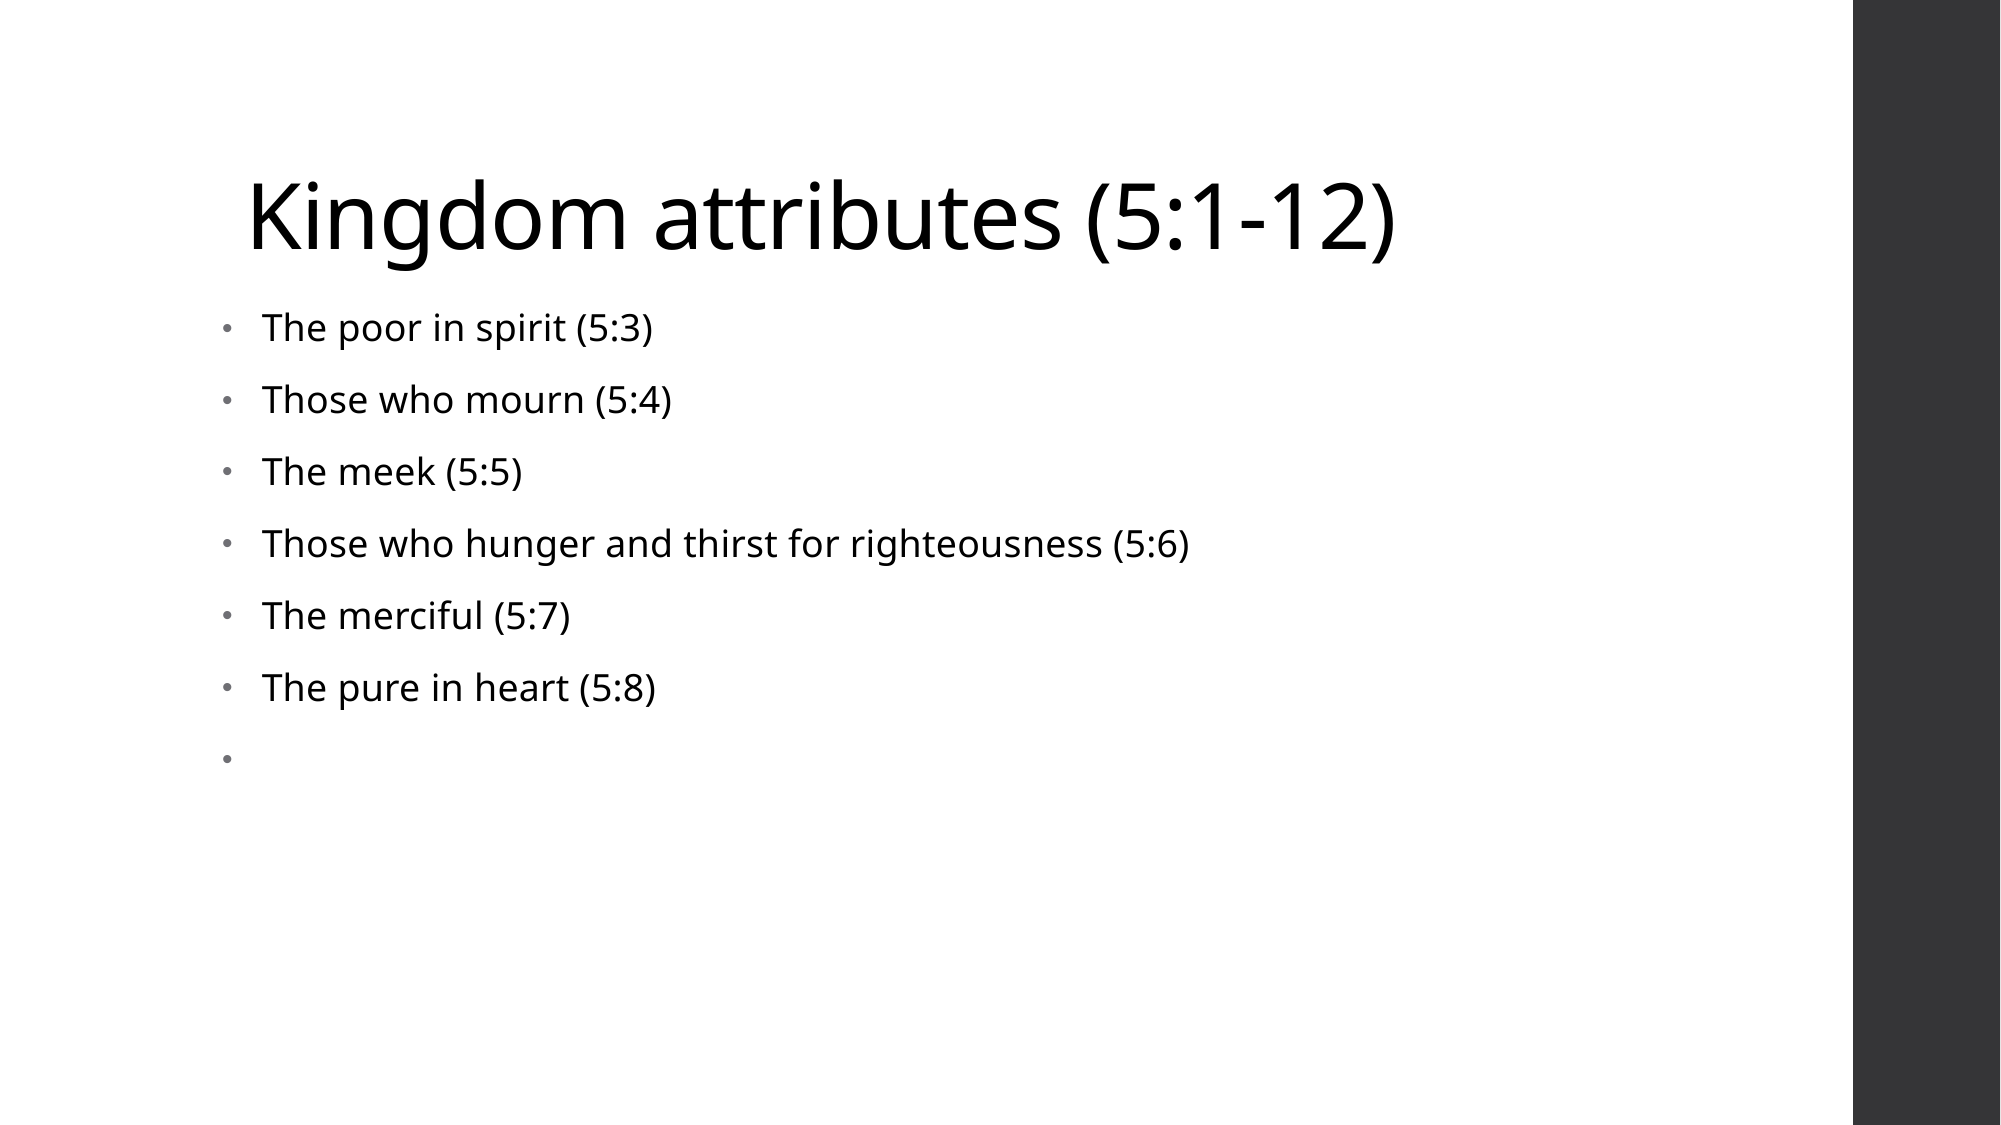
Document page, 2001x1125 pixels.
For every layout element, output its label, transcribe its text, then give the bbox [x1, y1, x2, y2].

title Kingdom attributes (5:1-12) [206, 60, 1797, 278]
list The poor in spirit (5:3) Those who mourn (5:4) The meek (5:5) Those who hunger and thirst for righteousness (5:6) The merciful (5:7) The pure in heart (5:8) [206, 299, 1617, 1014]
